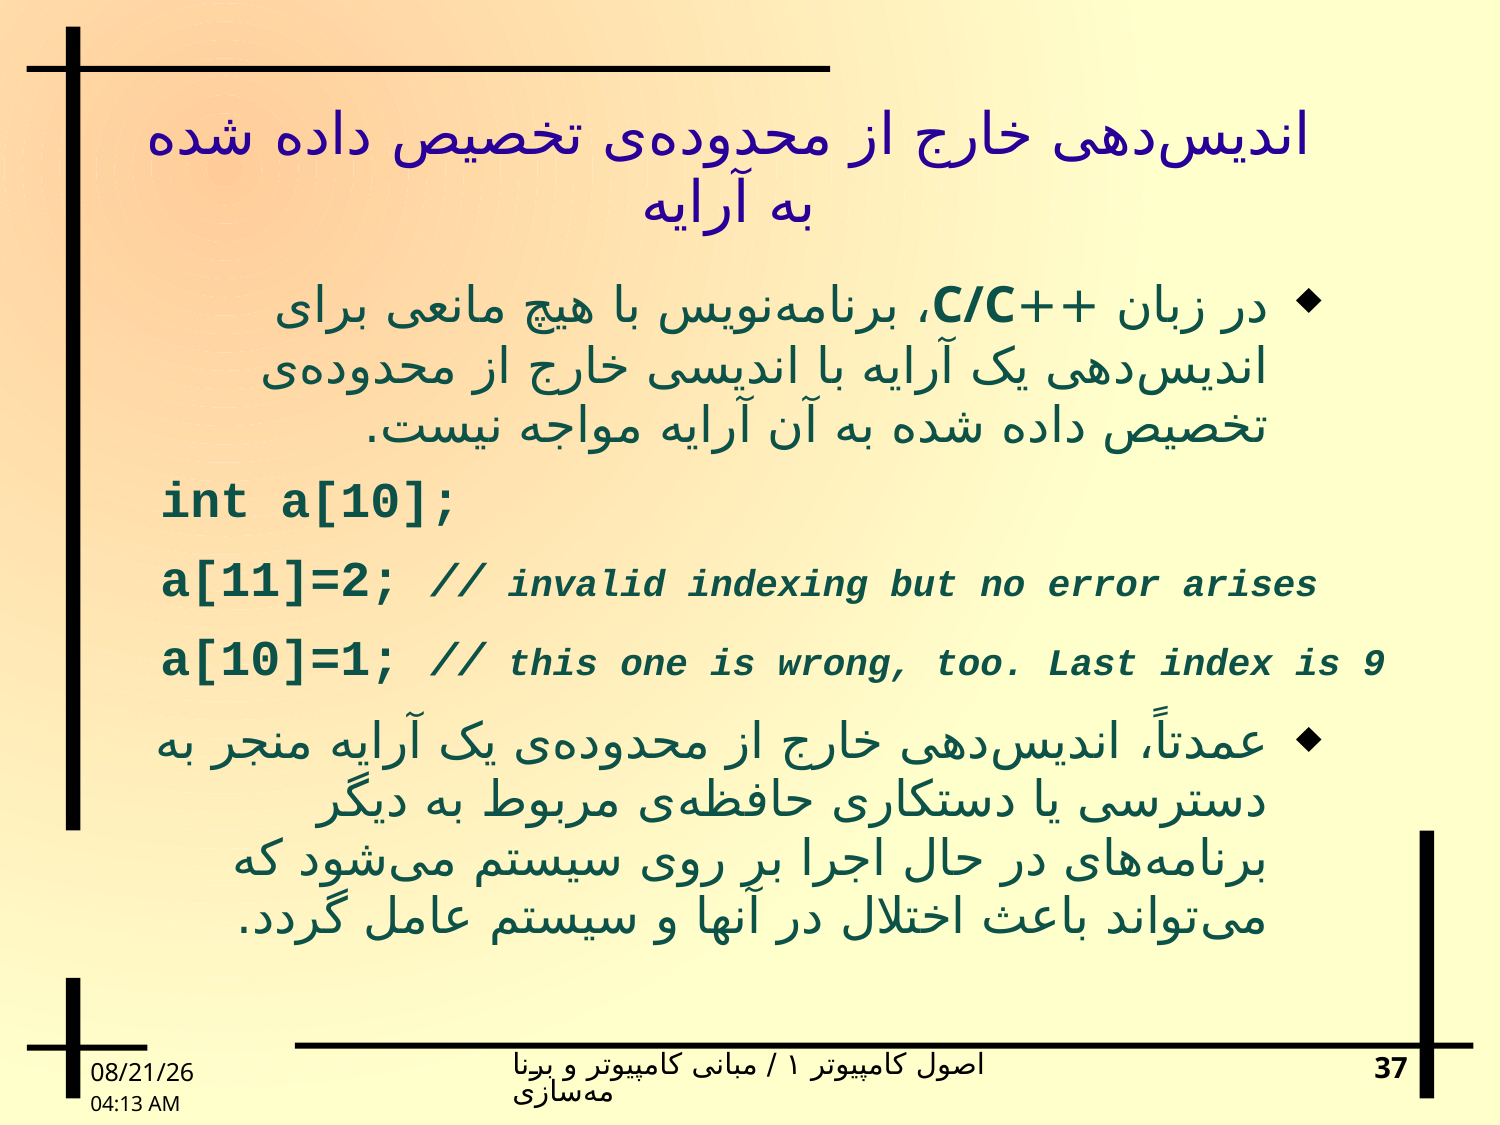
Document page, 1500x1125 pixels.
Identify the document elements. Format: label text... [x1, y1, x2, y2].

title اندیس‌دهی خارج از محدوده‌ی تخصیص داده شده به آرایه [113, 108, 1344, 229]
list در زبان ++C/C، برنامه‌نویس با هیچ مانعی برای اندیس‌دهی یک آرایه با اندیسی خارج از محدوده‌ی تخصیص داده شده به آن آرایه مواجه نیست. int a[10]; a[11]=2; // invalid indexing but no error arises a[10]=1; // this one is wrong, too. Last index is 9 عمدتاً، اندیس‌دهی خارج از محدوده‌ی یک آرایه منجر به دسترسی یا دستکاری حافظه‌ی مربوط به دیگر برنامه‌های در حال اجرا بر روی سیستم می‌شود که می‌تواند باعث اختلال در آنها و سیستم عامل گردد. [107, 269, 1393, 998]
